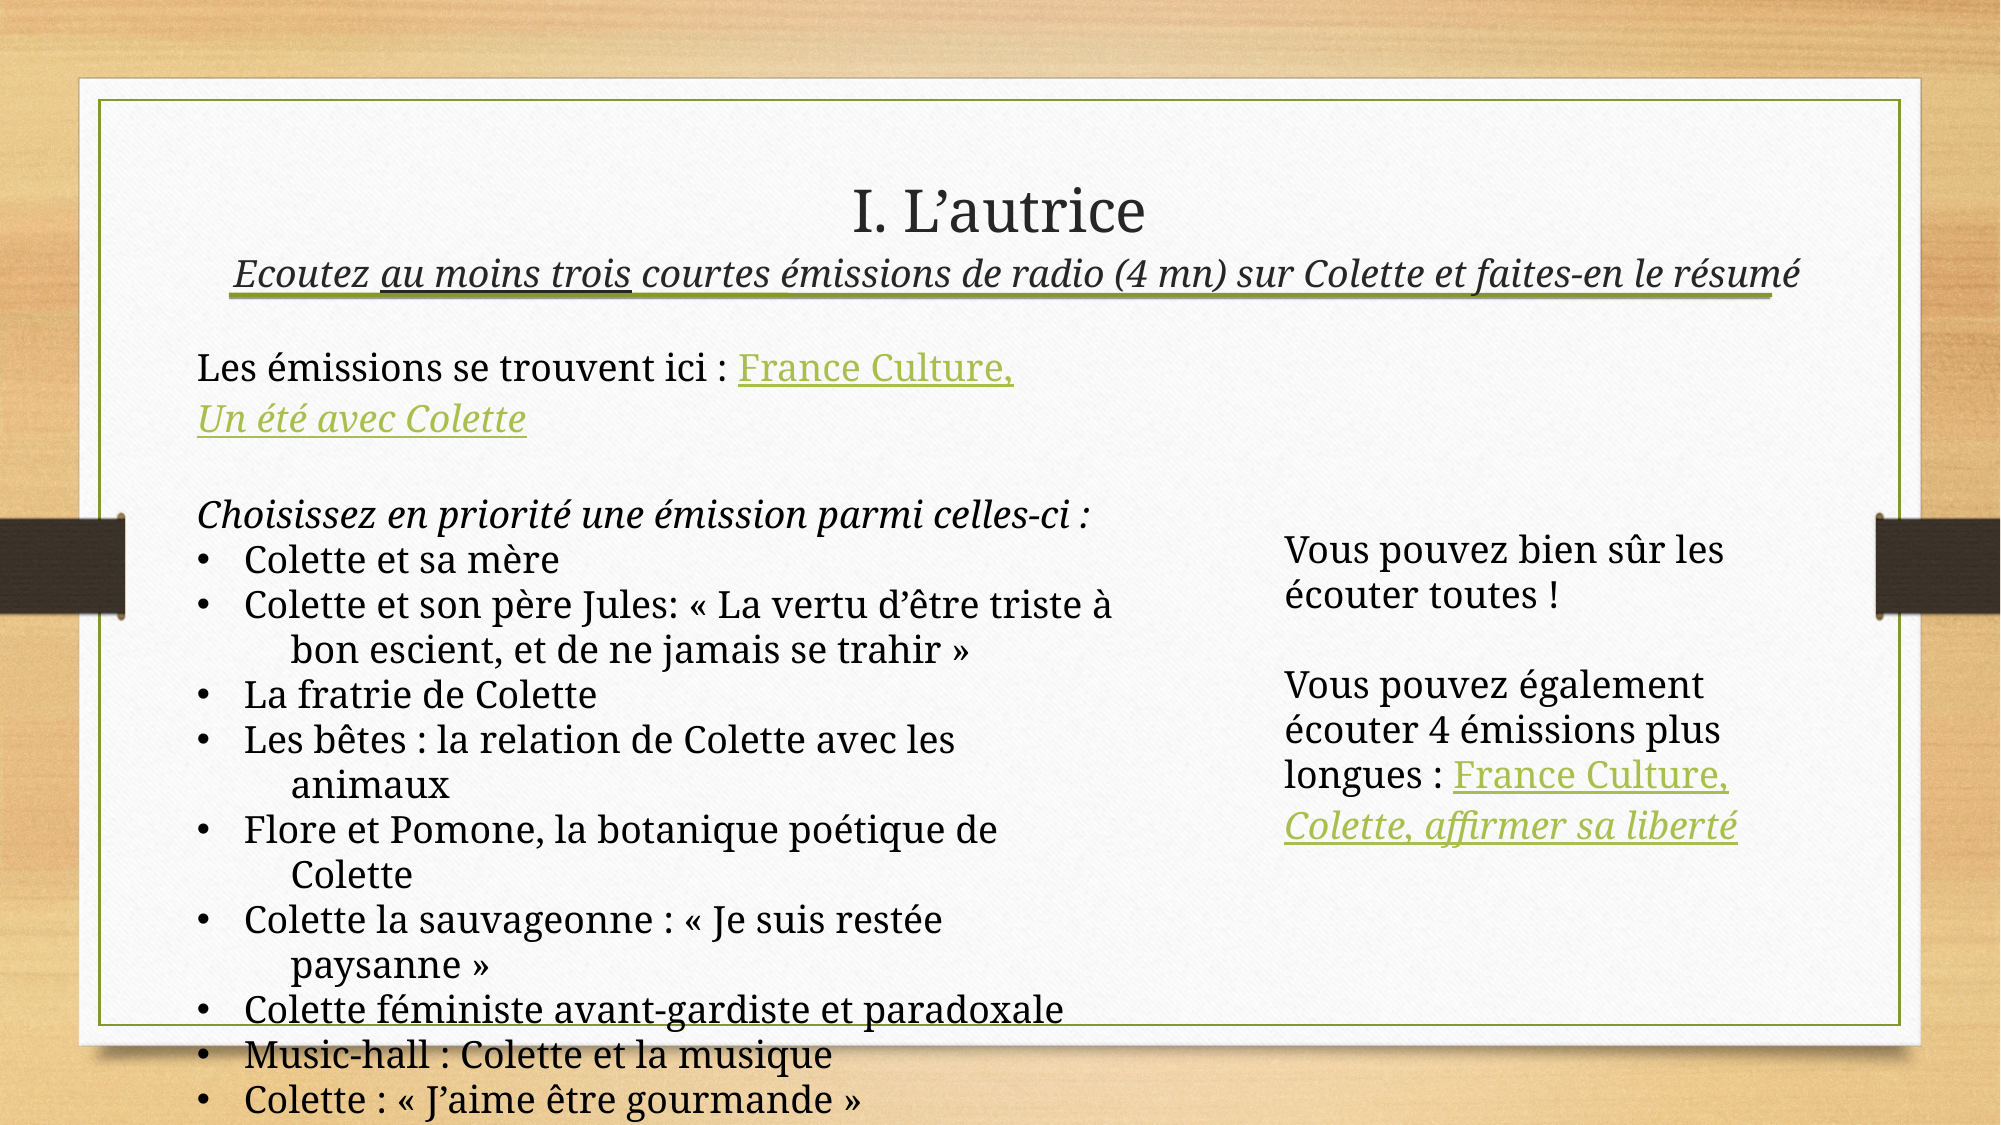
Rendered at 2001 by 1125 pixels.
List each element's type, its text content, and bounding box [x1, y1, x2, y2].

title I. L’autrice [212, 161, 1788, 239]
list Ecoutez au moins trois courtes émissions de radio (4 mn) sur Colette et faites-en le résumé [99, 239, 1899, 319]
text_box Vous pouvez bien sûr les écouter toutes ! Vous pouvez également écouter 4 émissions plus longues : France Culture, Colette, affirmer sa liberté [1270, 518, 1836, 905]
text_box Les émissions se trouvent ici : France Culture, Un été avec Colette Choisissez en priorité une émission parmi celles-ci : Colette et sa mère Colette et son père Jules: « La vertu d’être triste à bon escient, et de ne jamais se trahir » La fratrie de Colette Les bêtes : la relation de Colette avec les animaux Flore et Pomone, la botanique poétique de Colette Colette la sauvageonne : « Je suis restée paysanne » Colette féministe avant-gardiste et paradoxale Music-hall : Colette et la musique Colette : « J’aime être gourmande » Comment Colette se mit à écrire ? [182, 336, 1137, 1125]
